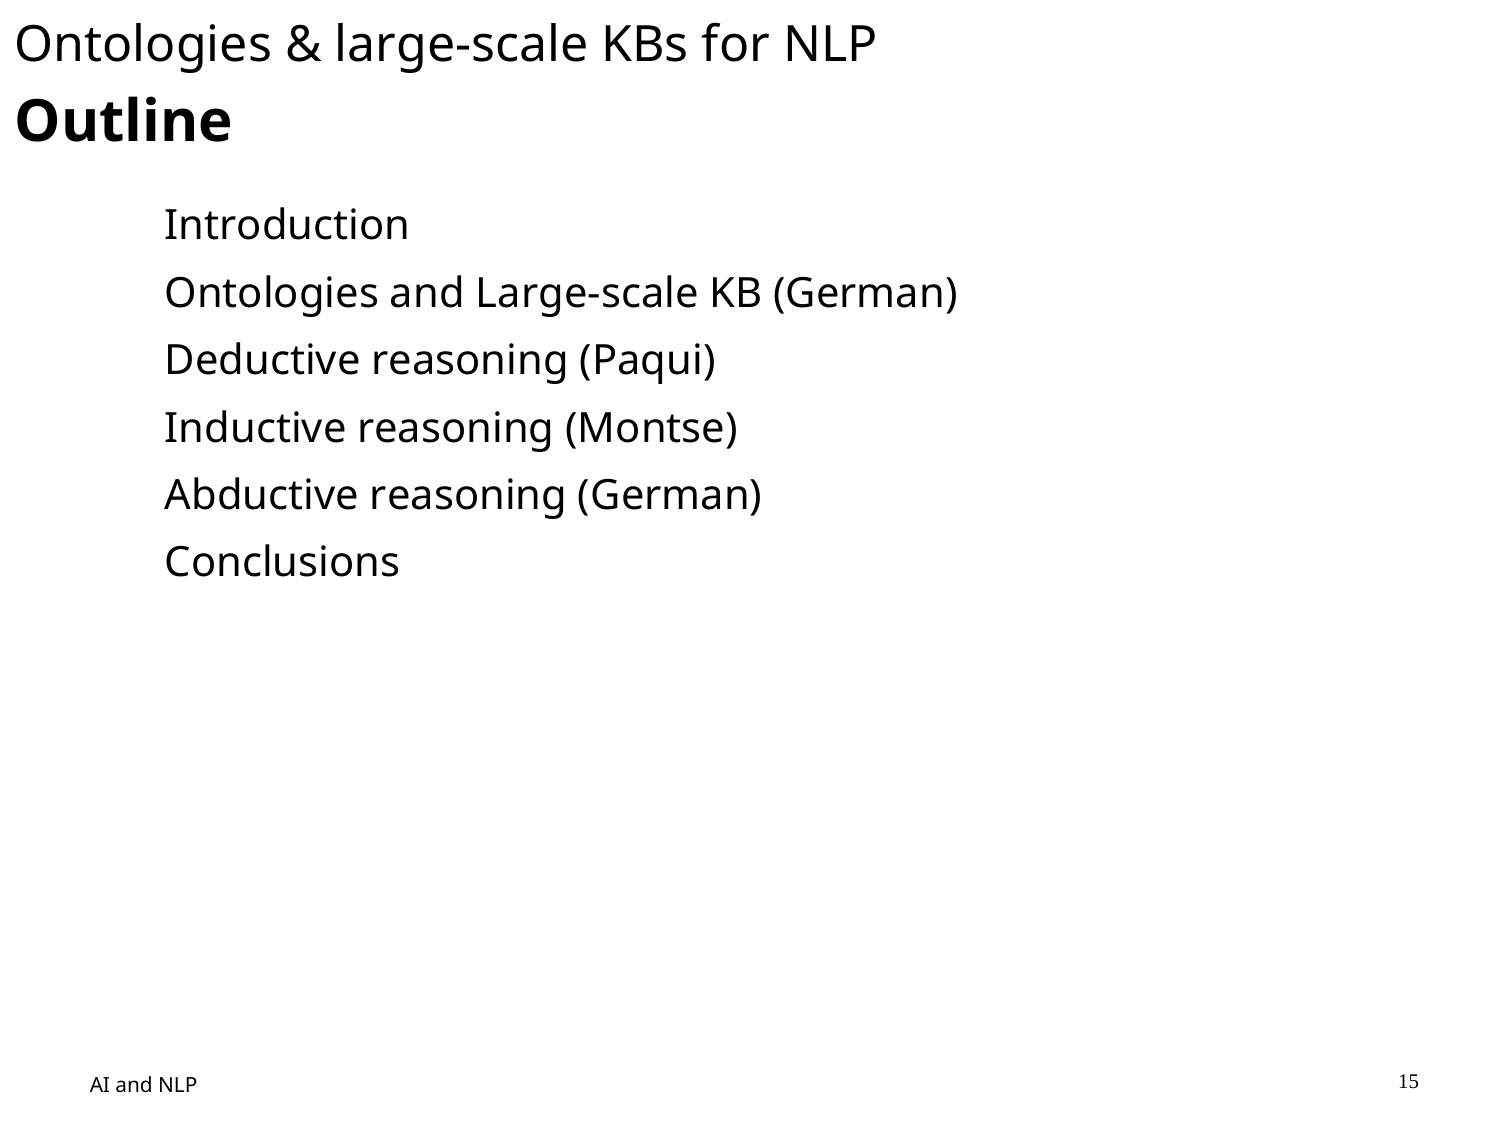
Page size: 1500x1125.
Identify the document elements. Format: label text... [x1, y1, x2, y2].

title Ontologies & large-scale KBs for NLP Outline [0, 0, 1500, 158]
list Introduction Ontologies and Large-scale KB (German) Deductive reasoning (Paqui) Inductive reasoning (Montse) Abductive reasoning (German) Conclusions [75, 187, 1438, 1001]
